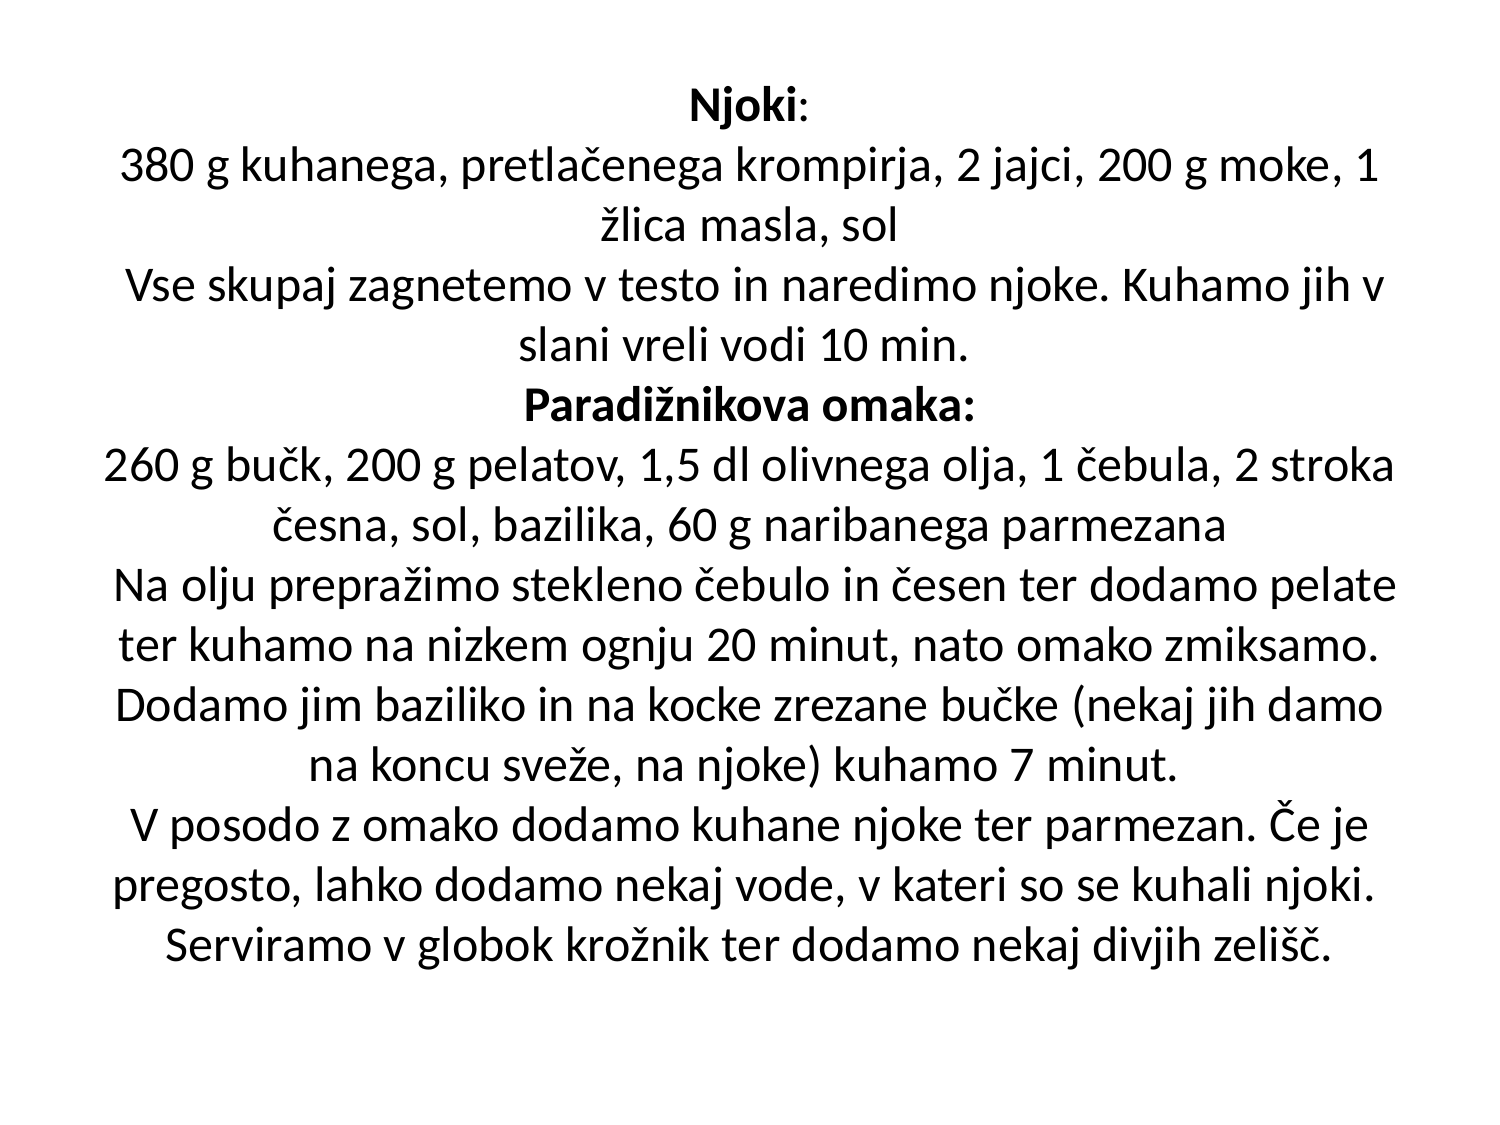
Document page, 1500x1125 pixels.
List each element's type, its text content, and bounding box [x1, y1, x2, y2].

title Njoki: 380 g kuhanega, pretlačenega krompirja, 2 jajci, 200 g moke, 1 žlica masla, sol Vse skupaj zagnetemo v testo in naredimo njoke. Kuhamo jih v slani vreli vodi 10 min. Paradižnikova omaka: 260 g bučk, 200 g pelatov, 1,5 dl olivnega olja, 1 čebula, 2 stroka česna, sol, bazilika, 60 g naribanega parmezana Na olju prepražimo stekleno čebulo in česen ter dodamo pelate ter kuhamo na nizkem ognju 20 minut, nato omako zmiksamo. Dodamo jim baziliko in na kocke zrezane bučke (nekaj jih damo na koncu sveže, na njoke) kuhamo 7 minut. V posodo z omako dodamo kuhane njoke ter parmezan. Če je pregosto, lahko dodamo nekaj vode, v kateri so se kuhali njoki. Serviramo v globok krožnik ter dodamo nekaj divjih zelišč. [75, 45, 1426, 1059]
